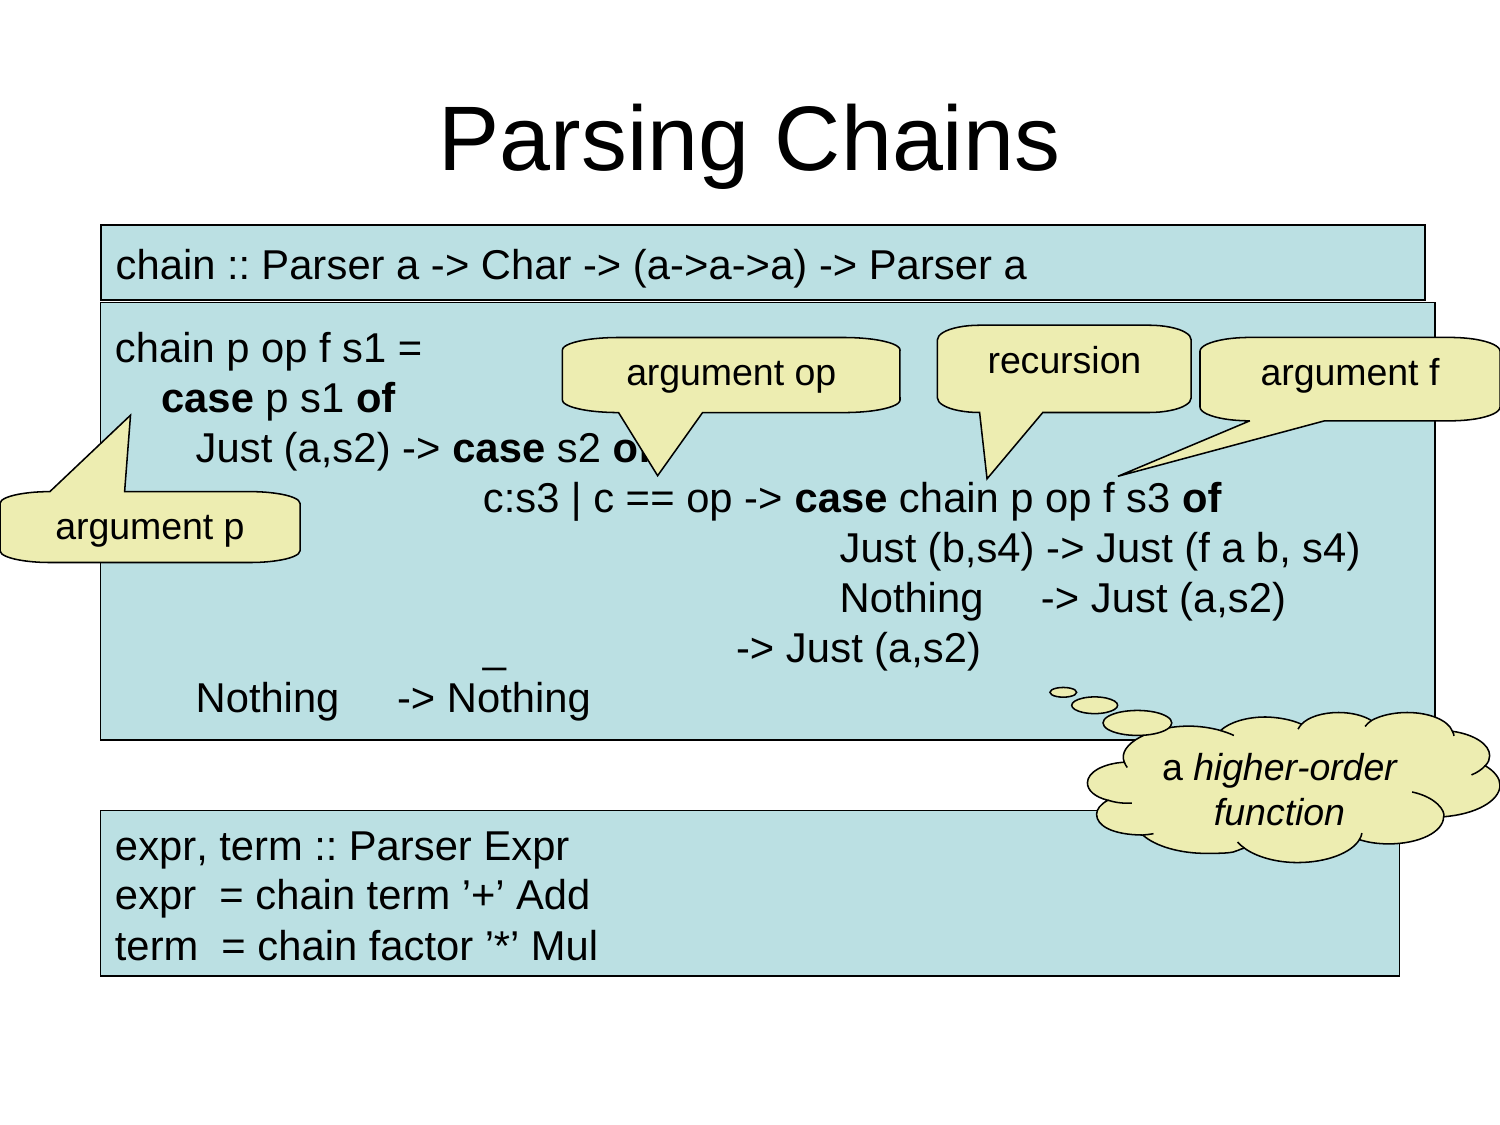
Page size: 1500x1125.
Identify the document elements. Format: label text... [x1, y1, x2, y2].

text_box argument op [562, 337, 901, 476]
text_box chain :: Parser a -> Char -> (a->a->a) -> Parser a [100, 233, 1426, 300]
text_box argument p [0, 415, 301, 563]
text_box argument f [1117, 337, 1500, 477]
text_box a higher-order function [1071, 696, 1118, 714]
text_box expr, term :: Parser Expr expr = chain term ’+’ Add term = chain factor ’*’ Mul [100, 810, 1400, 977]
text_box chain p op f s1 = case p s1 of Just (a,s2) -> case s2 of c:s3 | c == op -> case chain p op f s3 of Just (b,s4) -> Just (f a b, s4) Nothing -> Just (a,s2) _ -> Just (a,s2) Nothing -> Nothing [100, 302, 1436, 740]
title Parsing Chains [75, 45, 1426, 233]
text_box recursion [937, 325, 1192, 479]
text_box a higher-order function [1087, 710, 1500, 863]
